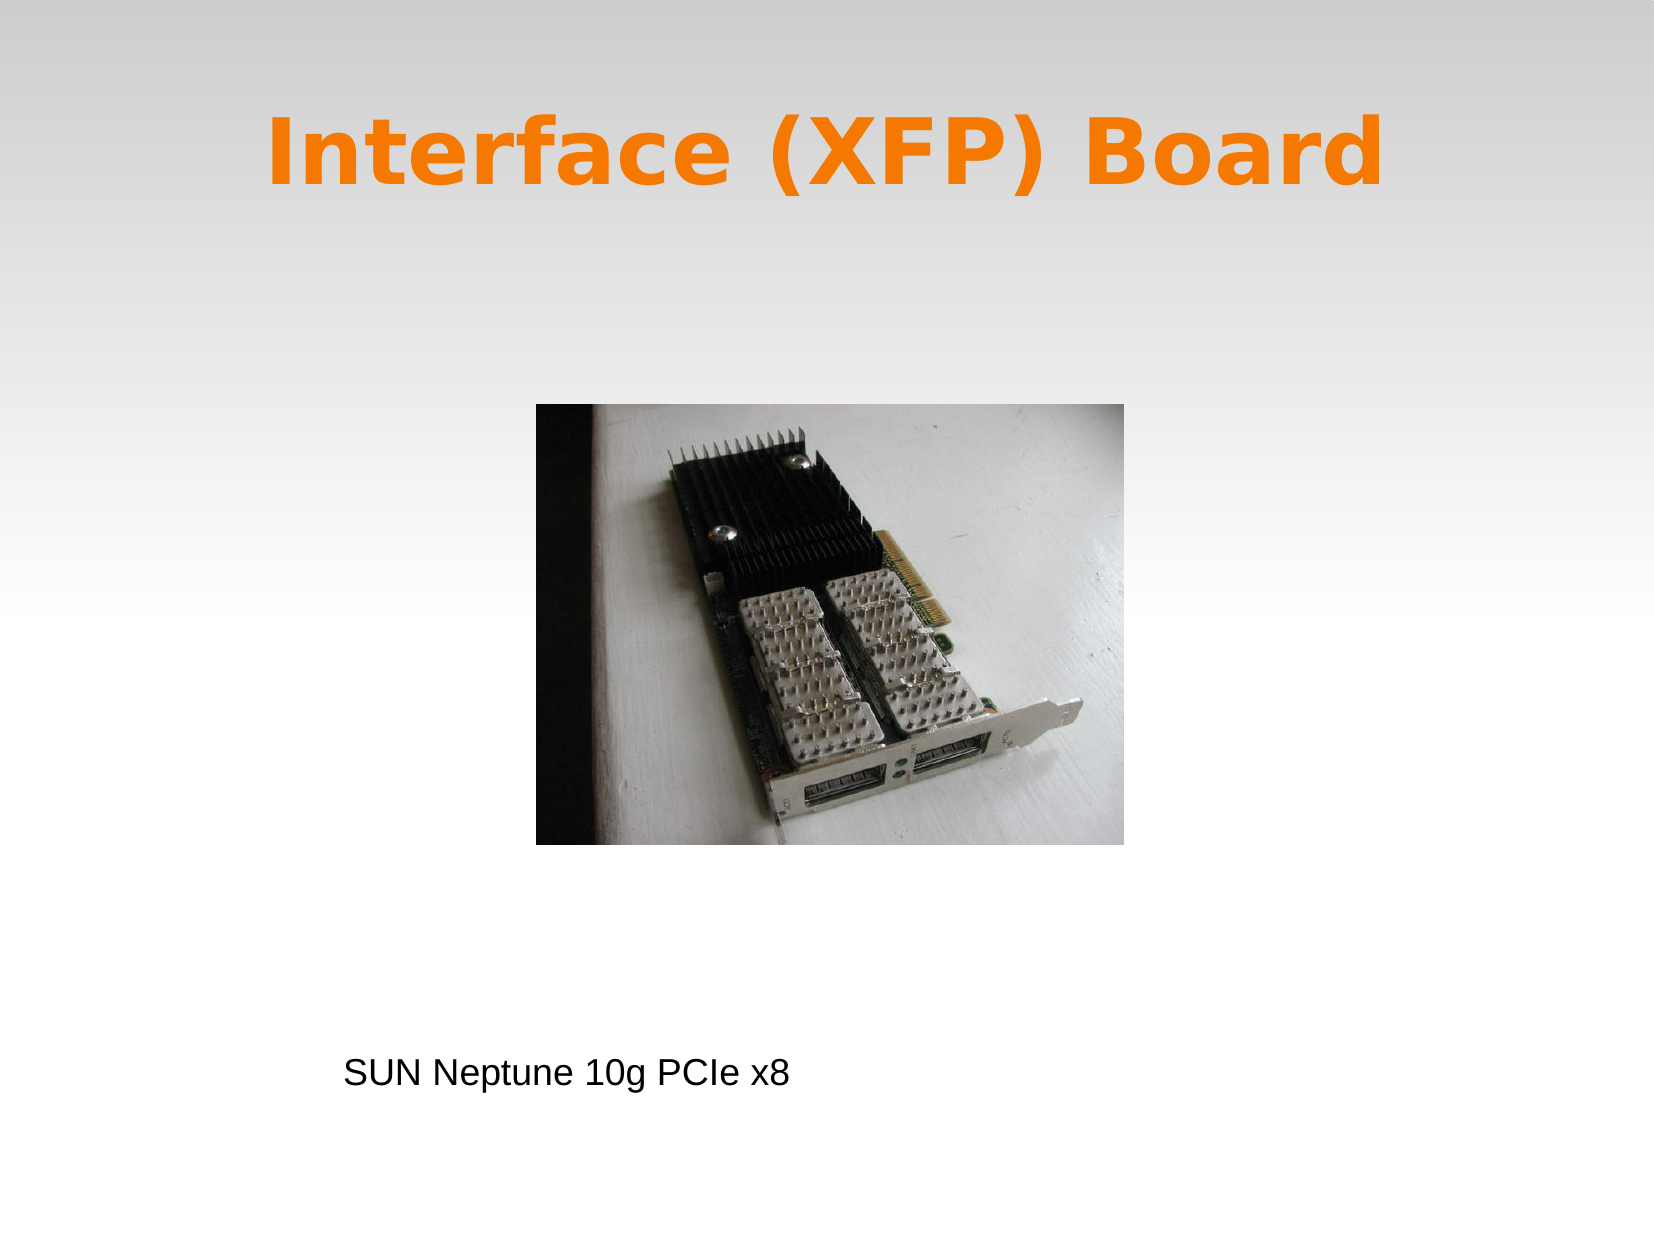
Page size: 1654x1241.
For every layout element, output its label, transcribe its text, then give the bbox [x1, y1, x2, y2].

title Interface (XFP) Board [82, 49, 1571, 257]
text_box SUN Neptune 10g PCIe x8 [328, 1044, 804, 1106]
picture [536, 404, 1124, 845]
